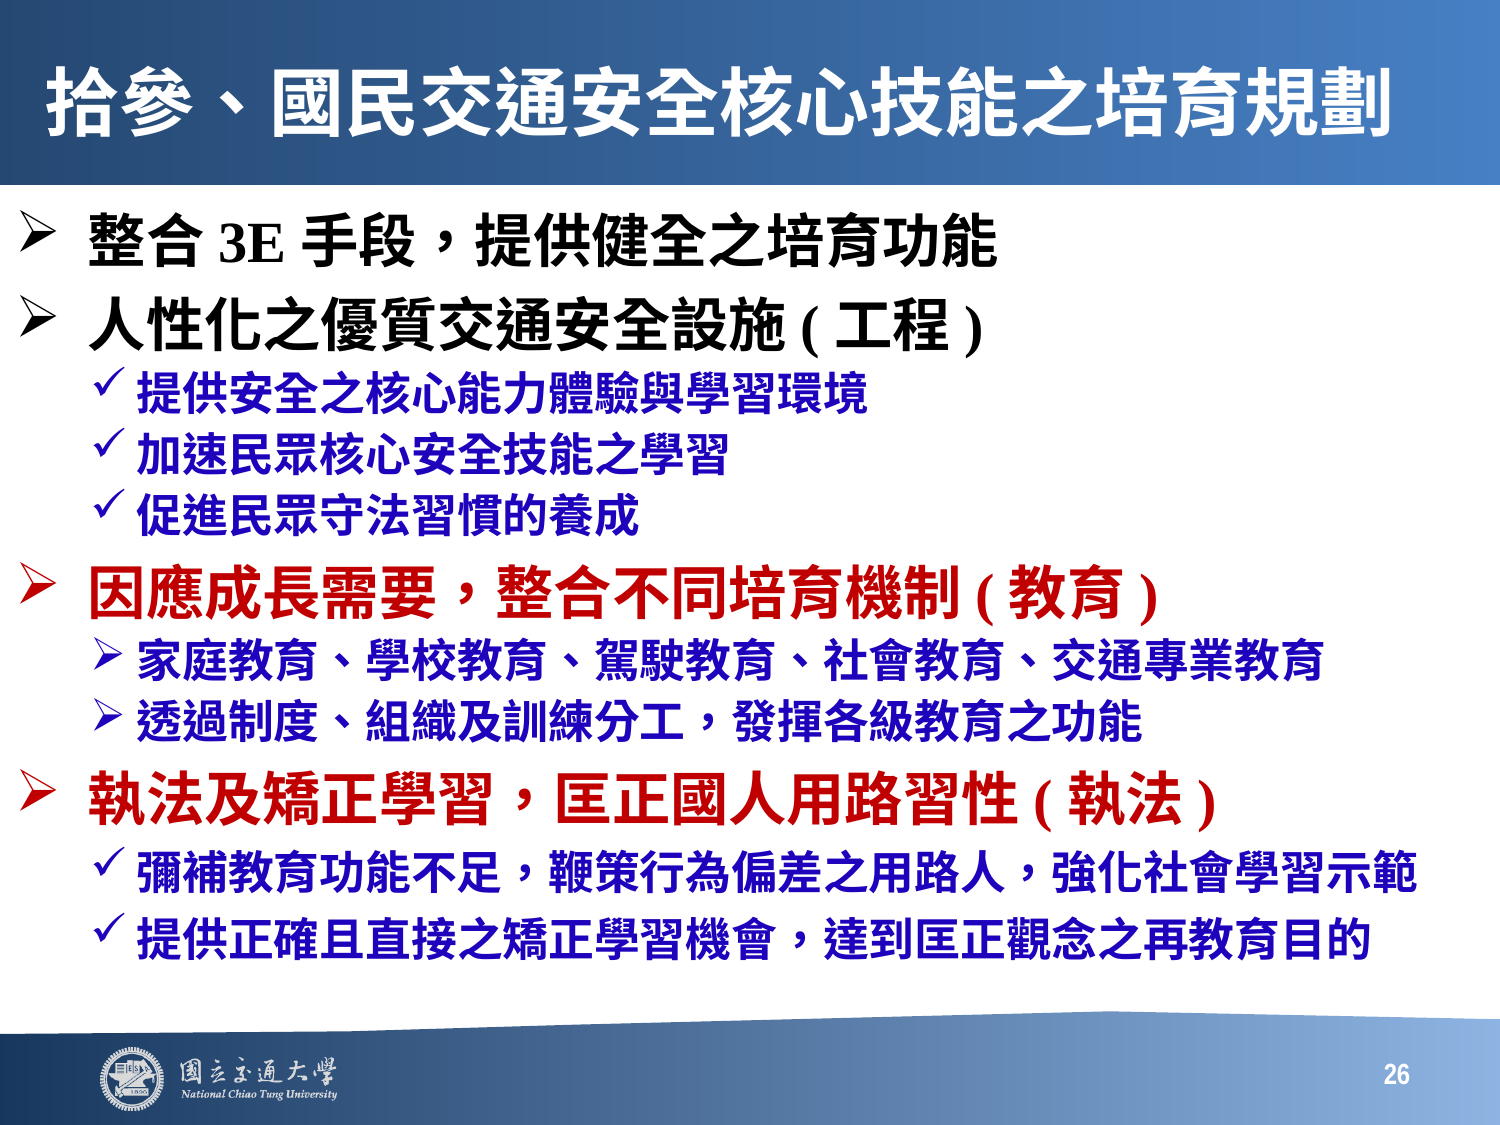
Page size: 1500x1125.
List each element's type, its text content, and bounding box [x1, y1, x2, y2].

title 拾參、國民交通安全核心技能之培育規劃 [29, 30, 1483, 171]
list 整合3E手段，提供健全之培育功能 人性化之優質交通安全設施(工程) 提供安全之核心能力體驗與學習環境 加速民眾核心安全技能之學習 促進民眾守法習慣的養成 因應成長需要，整合不同培育機制(教育) 家庭教育、學校教育、駕駛教育、社會教育、交通專業教育 透過制度、組織及訓練分工，發揮各級教育之功能 執法及矯正學習，匡正國人用路習性(執法) 彌補教育功能不足，鞭策行為偏差之用路人，強化社會學習示範 提供正確且直接之矯正學習機會，達到匡正觀念之再教育目的 [0, 196, 1500, 1012]
text_box <number> [1074, 1042, 1426, 1103]
